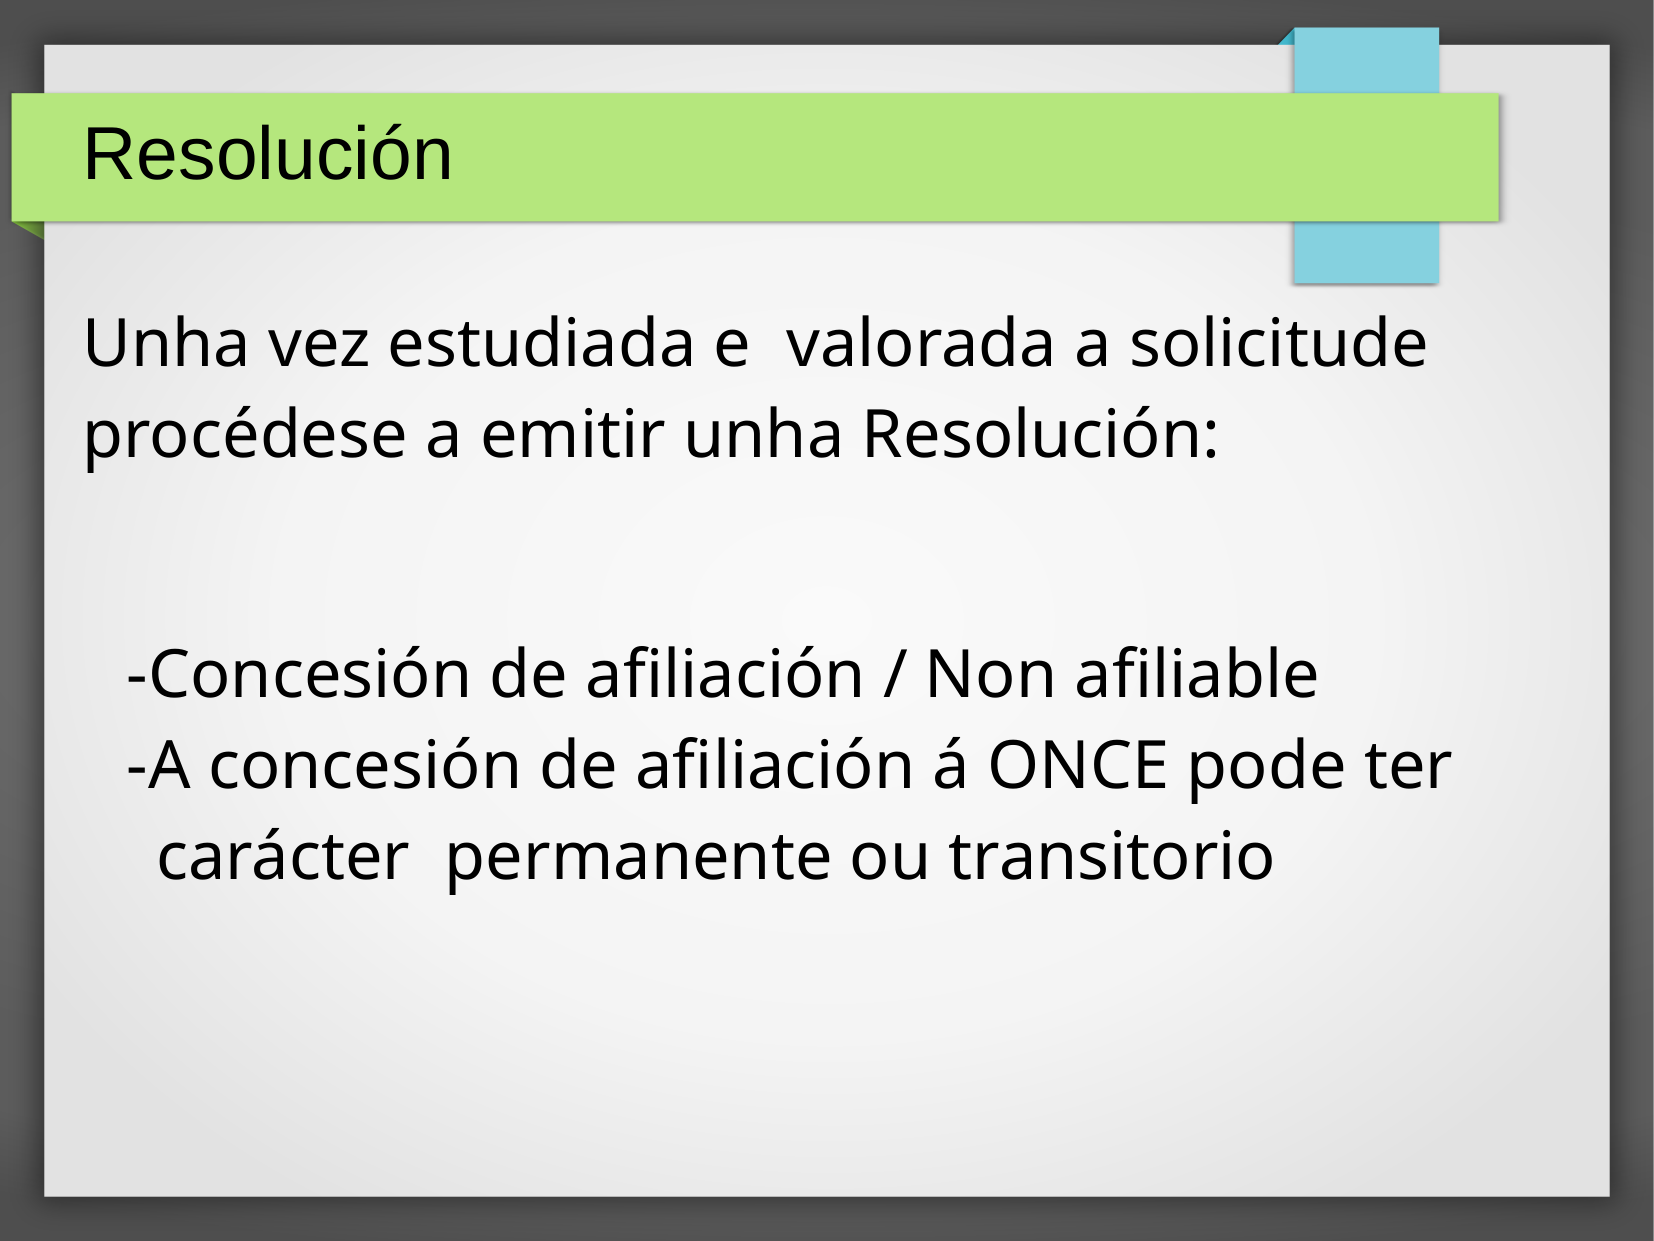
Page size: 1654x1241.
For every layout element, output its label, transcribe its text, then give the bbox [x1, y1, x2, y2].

picture [0, 0, 1654, 1241]
list Unha vez estudiada e valorada a solicitude procédese a emitir unha Resolución: -Concesión de afiliación / Non afiliable -A concesión de afiliación á ONCE pode ter carácter permanente ou transitorio [82, 295, 1571, 1015]
title Resolución [82, 94, 1264, 213]
